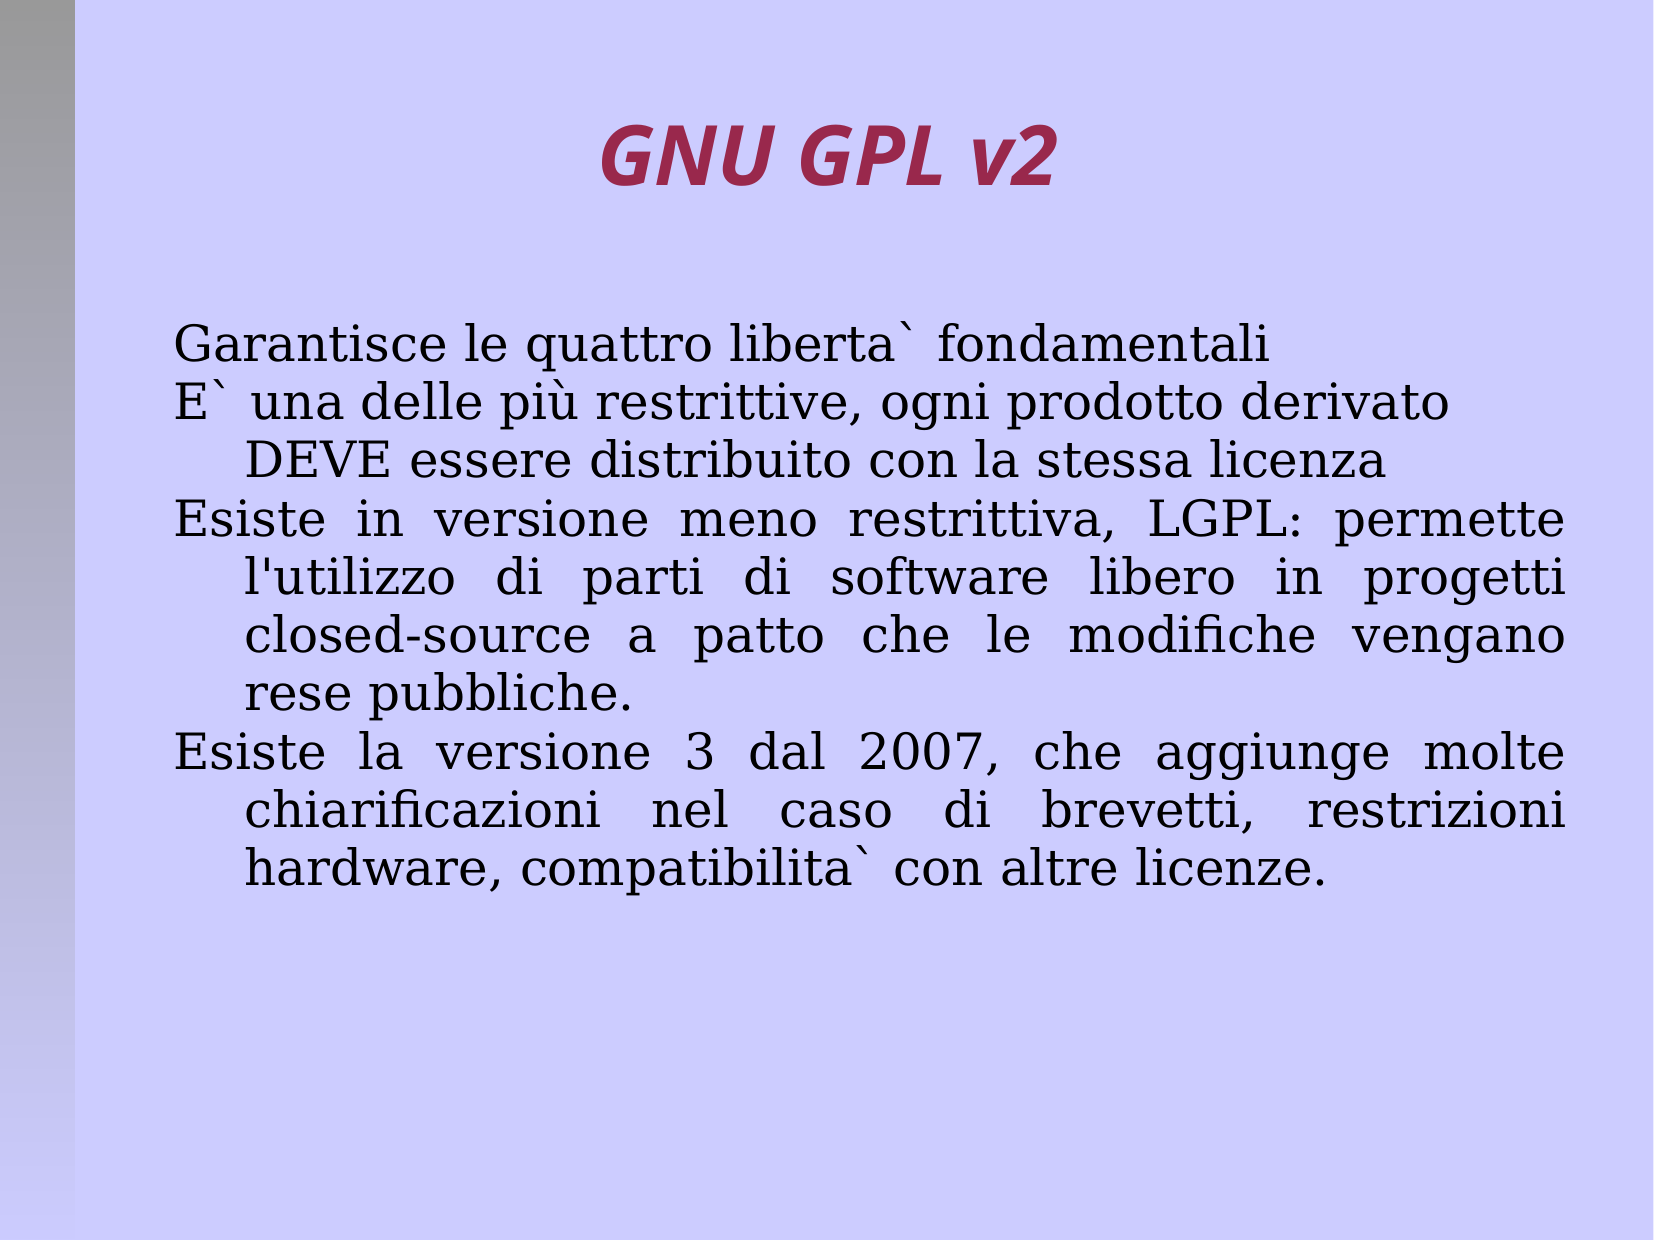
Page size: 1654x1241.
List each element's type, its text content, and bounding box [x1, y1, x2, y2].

title GNU GPL v2 [121, 49, 1534, 257]
text_box Garantisce le quattro liberta` fondamentali E` una delle più restrittive, ogni prodotto derivato DEVE essere distribuito con la stessa licenza Esiste in versione meno restrittiva, LGPL: permette l'utilizzo di parti di software libero in progetti closed-source a patto che le modifiche vengano rese pubbliche. Esiste la versione 3 dal 2007, che aggiunge molte chiarificazioni nel caso di brevetti, restrizioni hardware, compatibilita` con altre licenze. [161, 315, 1568, 944]
